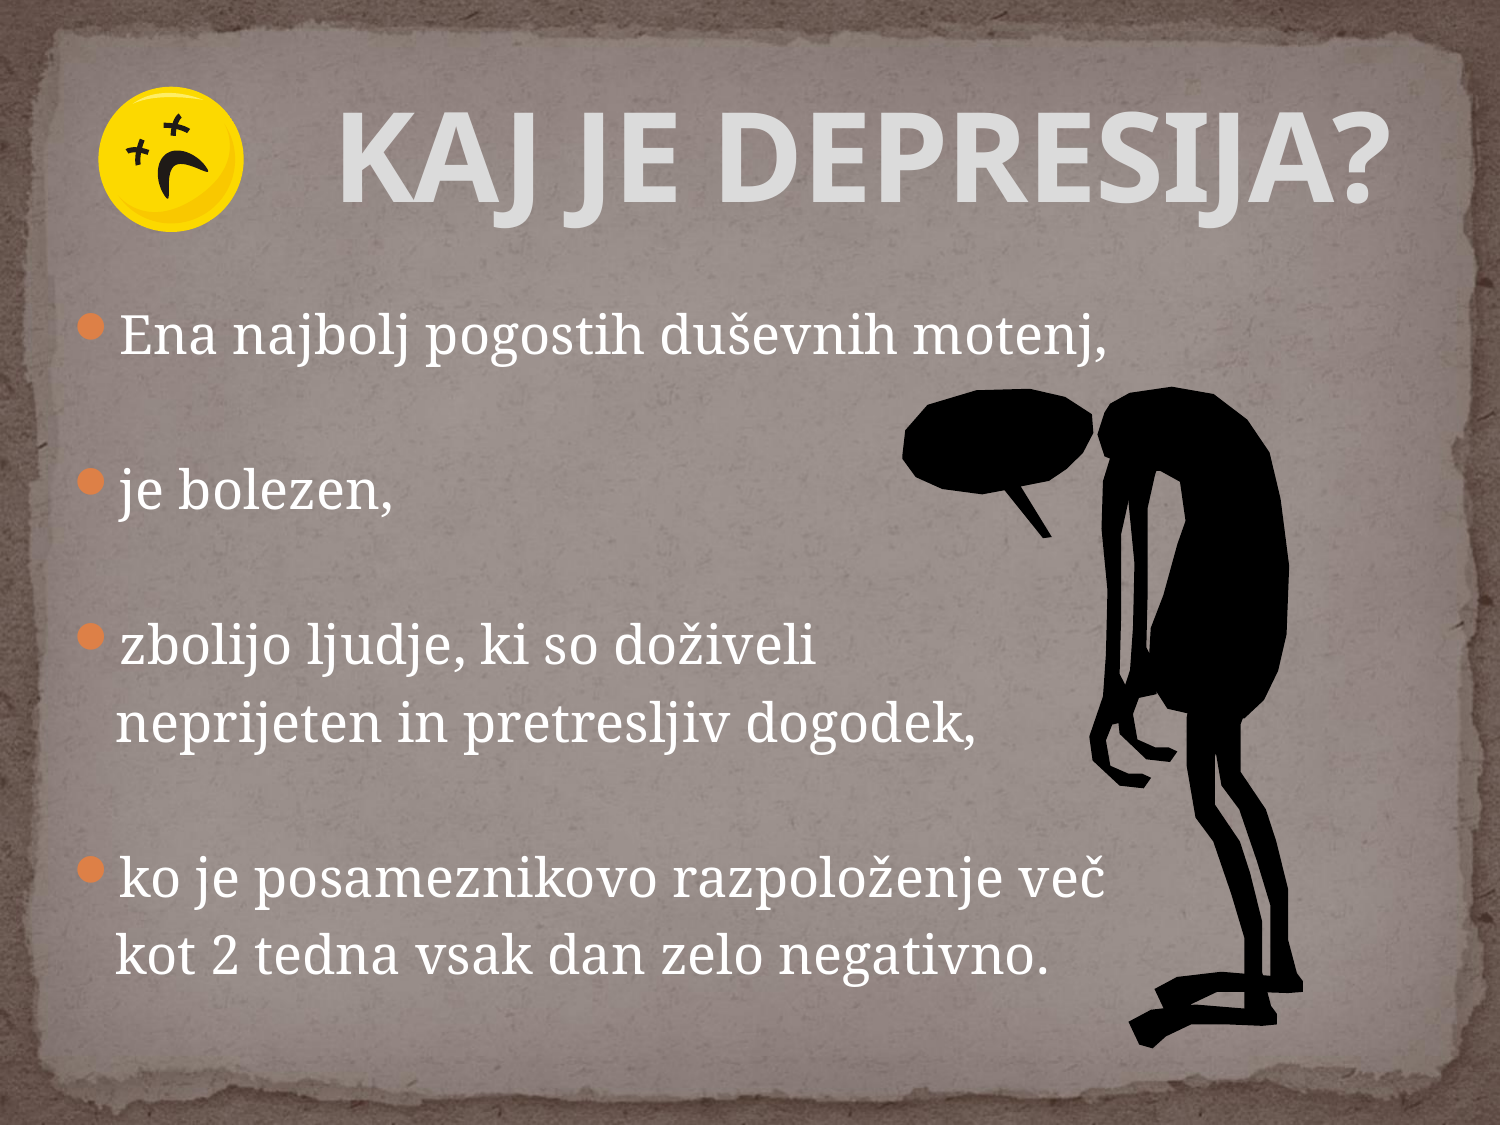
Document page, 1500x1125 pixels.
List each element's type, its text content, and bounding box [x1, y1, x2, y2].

title KAJ JE DEPRESIJA? [187, 35, 1500, 236]
picture [0, 0, 1500, 1125]
list Ena najbolj pogostih duševnih motenj, je bolezen, zbolijo ljudje, ki so doživeli neprijeten in pretresljiv dogodek, ko je posameznikovo razpoloženje več kot 2 tedna vsak dan zelo negativno. [58, 292, 1409, 1043]
